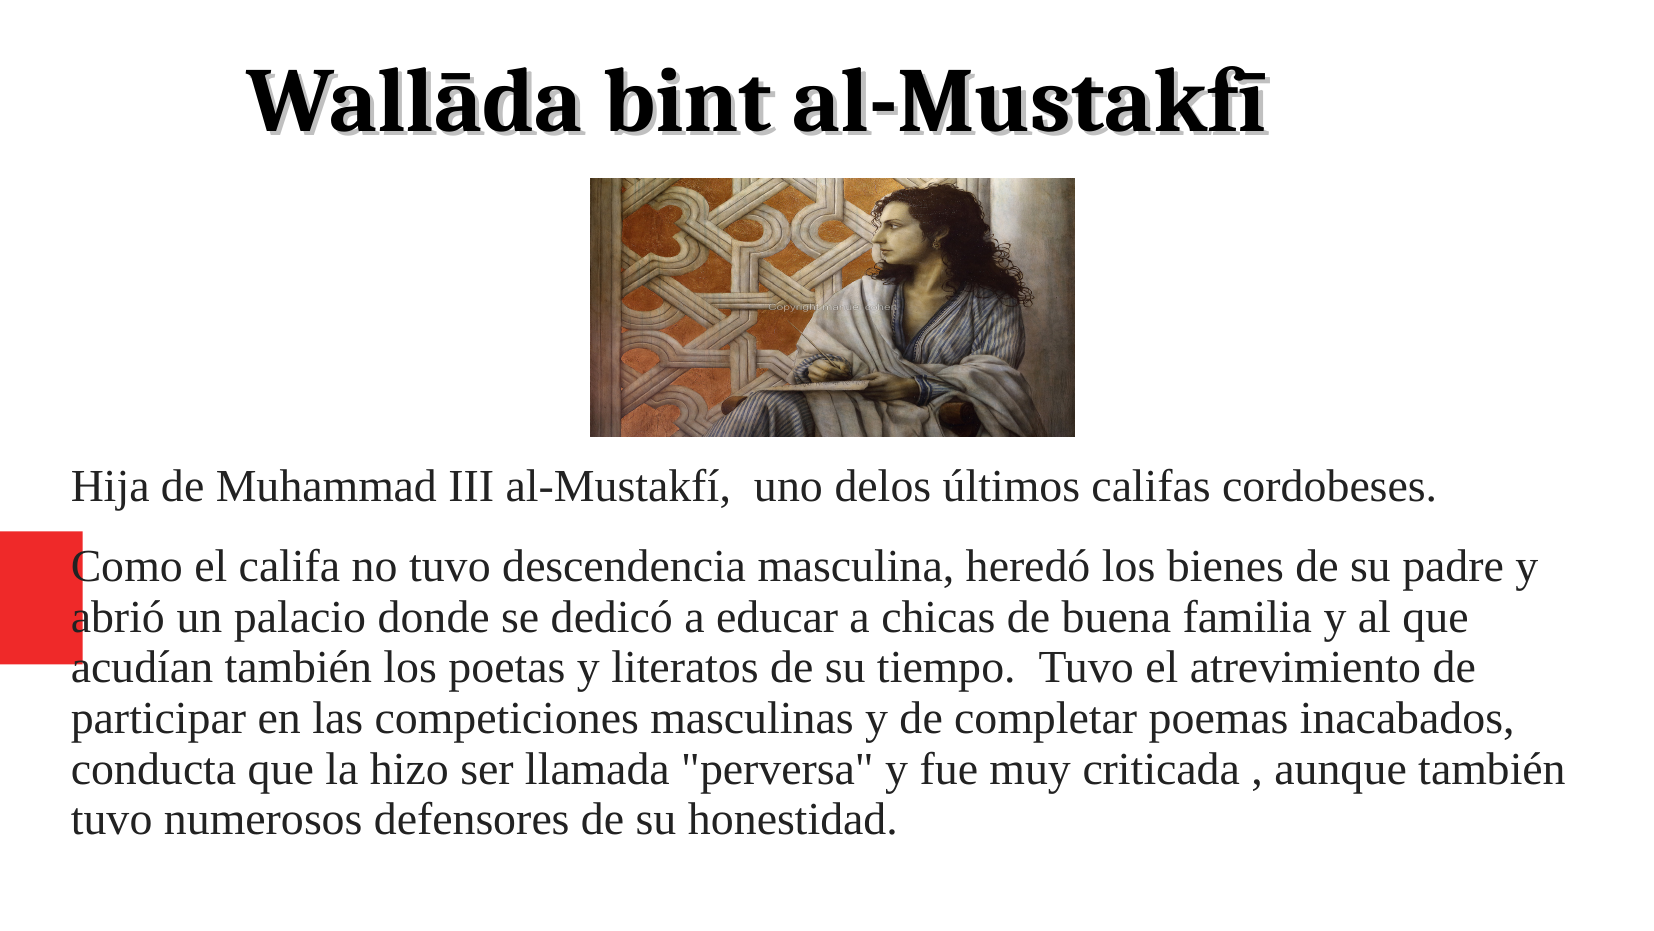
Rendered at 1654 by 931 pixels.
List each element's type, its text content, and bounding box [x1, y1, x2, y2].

picture [590, 178, 1075, 437]
list Hija de Muhammad III al-Mustakfí, uno delos últimos califas cordobeses. Como el califa no tuvo descendencia masculina, heredó los bienes de su padre y abrió un palacio donde se dedicó a educar a chicas de buena familia y al que acudían también los poetas y literatos de su tiempo. Tuvo el atrevimiento de participar en las competiciones masculinas y de completar poemas inacabados, conducta que la hizo ser llamada "perversa" y fue muy criticada , aunque también tuvo numerosos defensores de su honestidad. [70, 460, 1595, 847]
title Wallāda bint al-Mustakfī [23, 30, 1512, 172]
